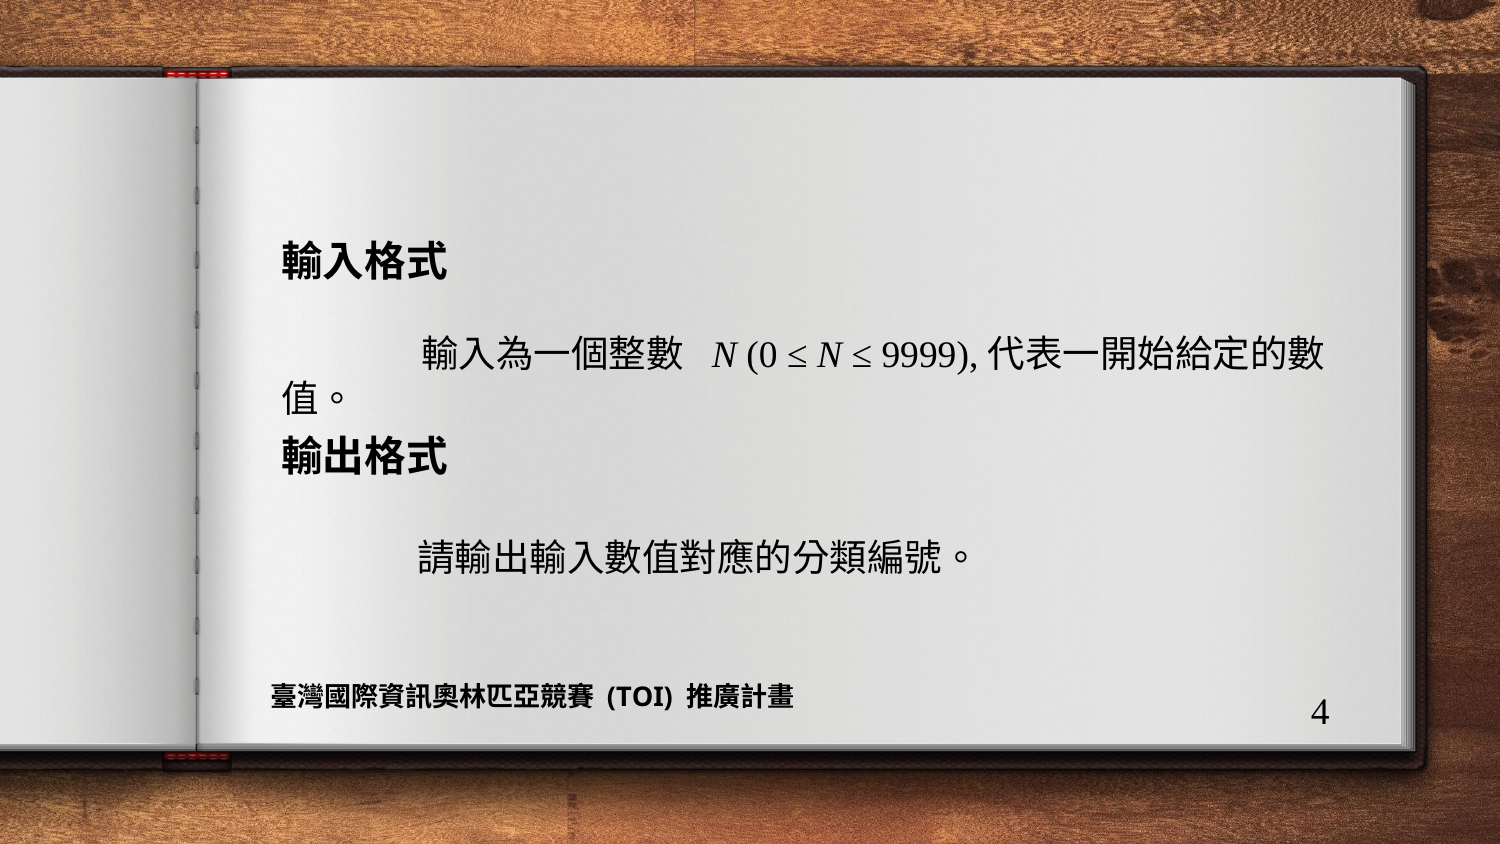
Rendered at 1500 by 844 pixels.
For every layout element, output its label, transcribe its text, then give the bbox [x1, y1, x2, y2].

text_box 輸入格式 輸入為一個整數 N (0 ≤ N ≤ 9999),代表一開始給定的數值。 [266, 227, 1356, 422]
text_box [1295, 672, 1386, 737]
text_box 輸出格式 請輸出輸入數值對應的分類編號。 [266, 422, 1368, 587]
